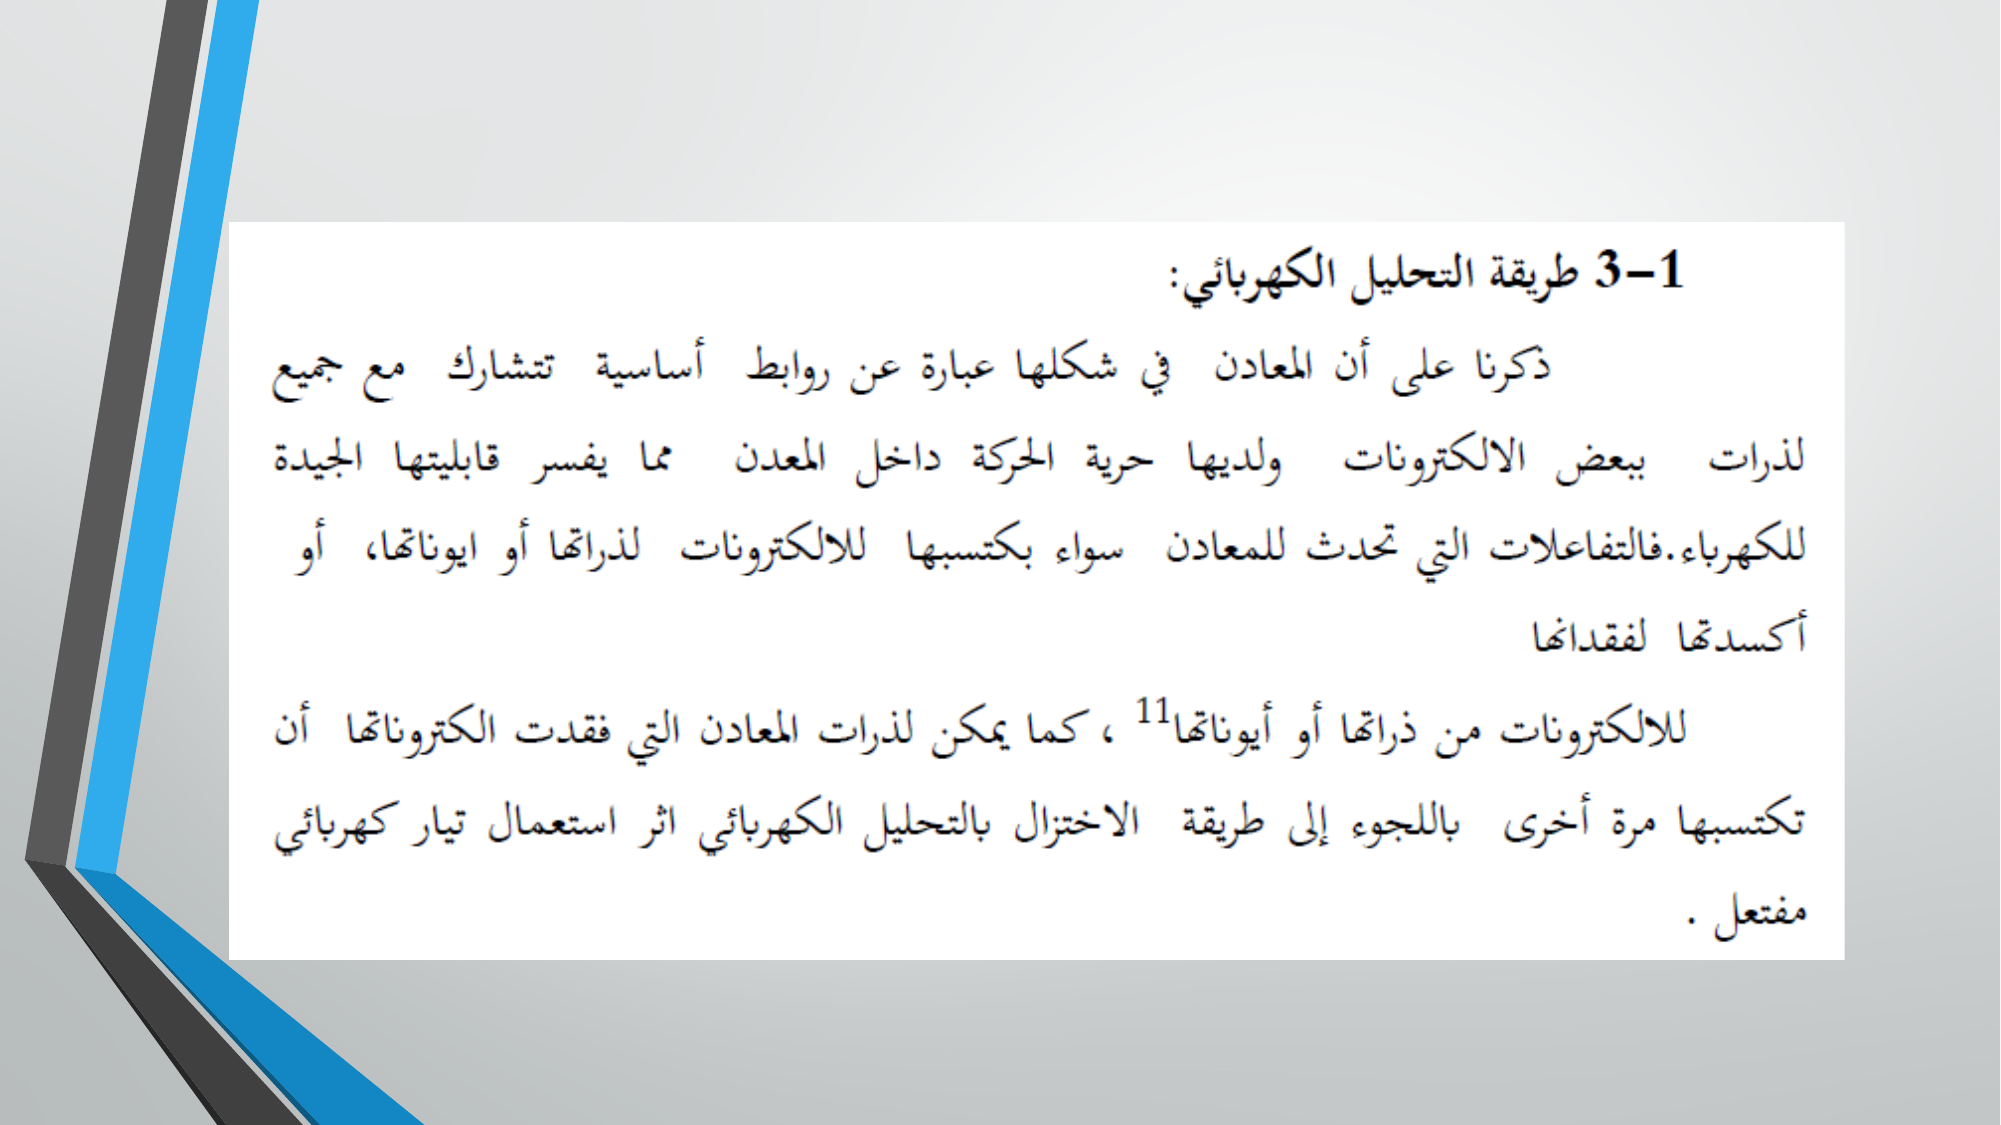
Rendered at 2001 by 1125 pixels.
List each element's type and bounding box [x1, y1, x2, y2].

picture [229, 222, 1845, 960]
